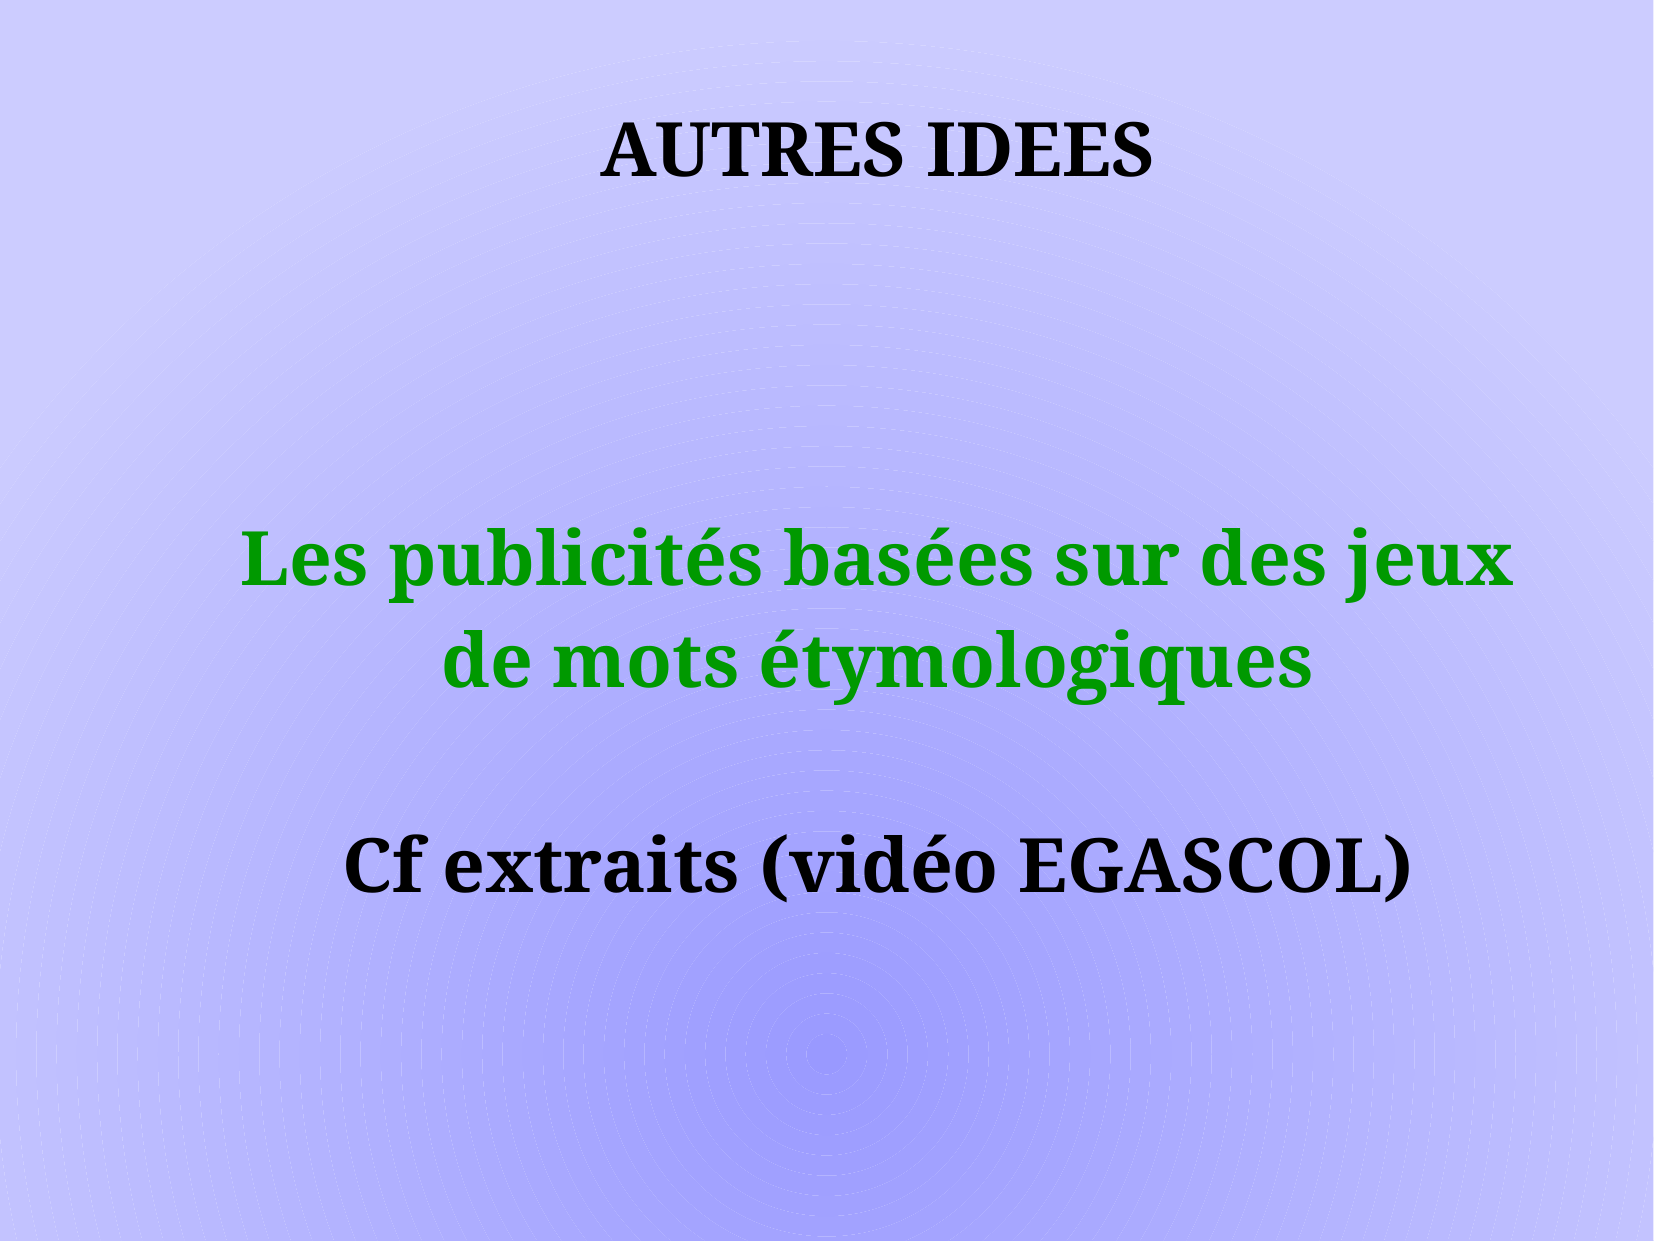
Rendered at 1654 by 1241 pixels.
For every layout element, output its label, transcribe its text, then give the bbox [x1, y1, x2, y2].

text_box AUTRES IDEES Les publicités basées sur des jeux de mots étymologiques Cf extraits (vidéo EGASCOL) [206, 88, 1551, 1241]
